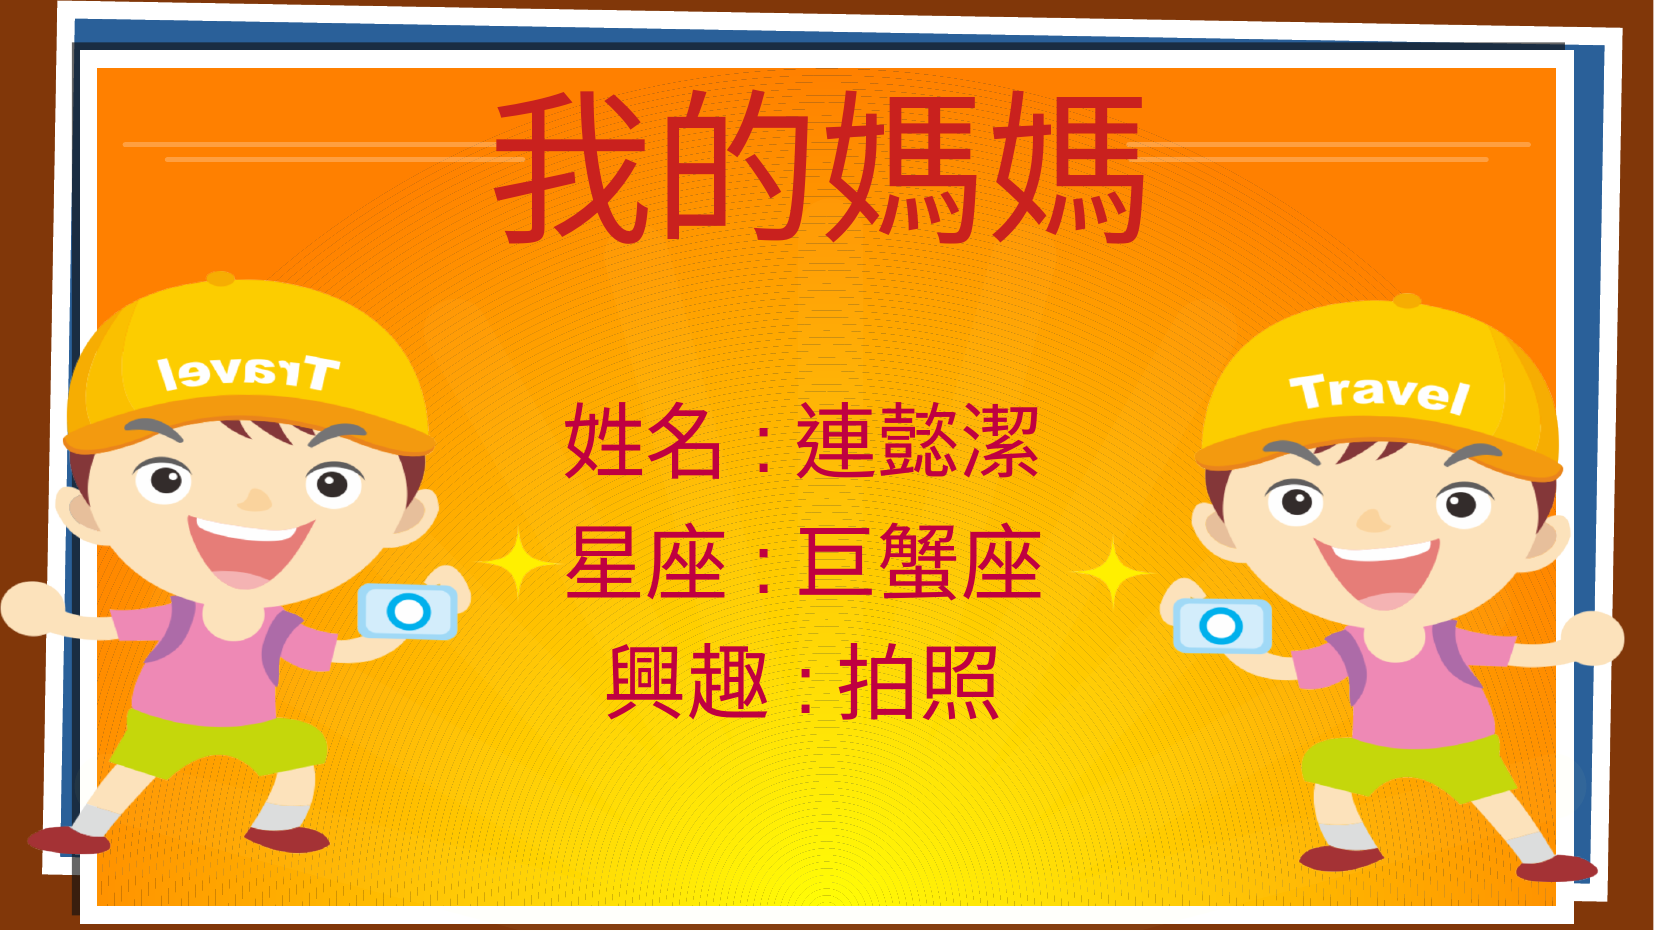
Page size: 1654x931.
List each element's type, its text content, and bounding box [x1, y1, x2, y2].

picture [0, 265, 569, 866]
subtitle 姓名:連懿潔 星座:巨蟹座 興趣:拍照 [567, 287, 1064, 827]
subtitle 姓名:連懿潔 星座:巨蟹座 興趣:拍照 [1101, 287, 1548, 295]
picture [1062, 287, 1625, 883]
text_box 我的媽媽 [472, 29, 1182, 212]
